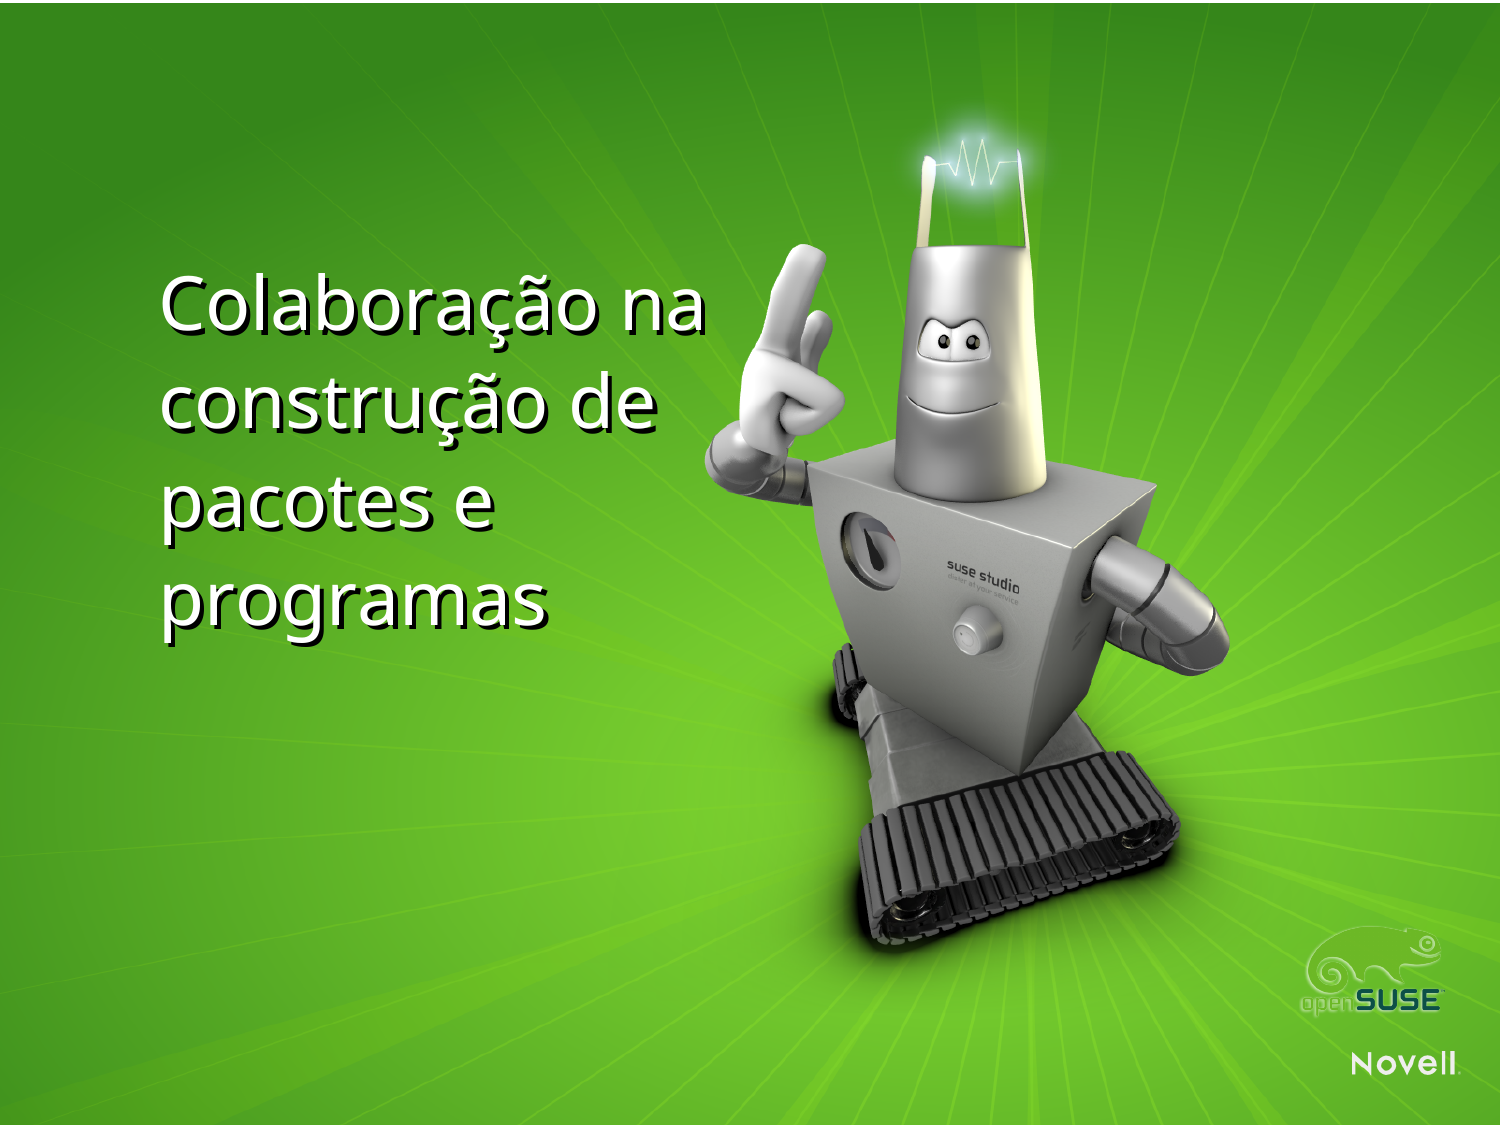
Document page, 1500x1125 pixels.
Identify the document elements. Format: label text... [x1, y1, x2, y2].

title Colaboração na construção de pacotes e programas [158, 161, 858, 736]
picture [0, 3, 1500, 1125]
